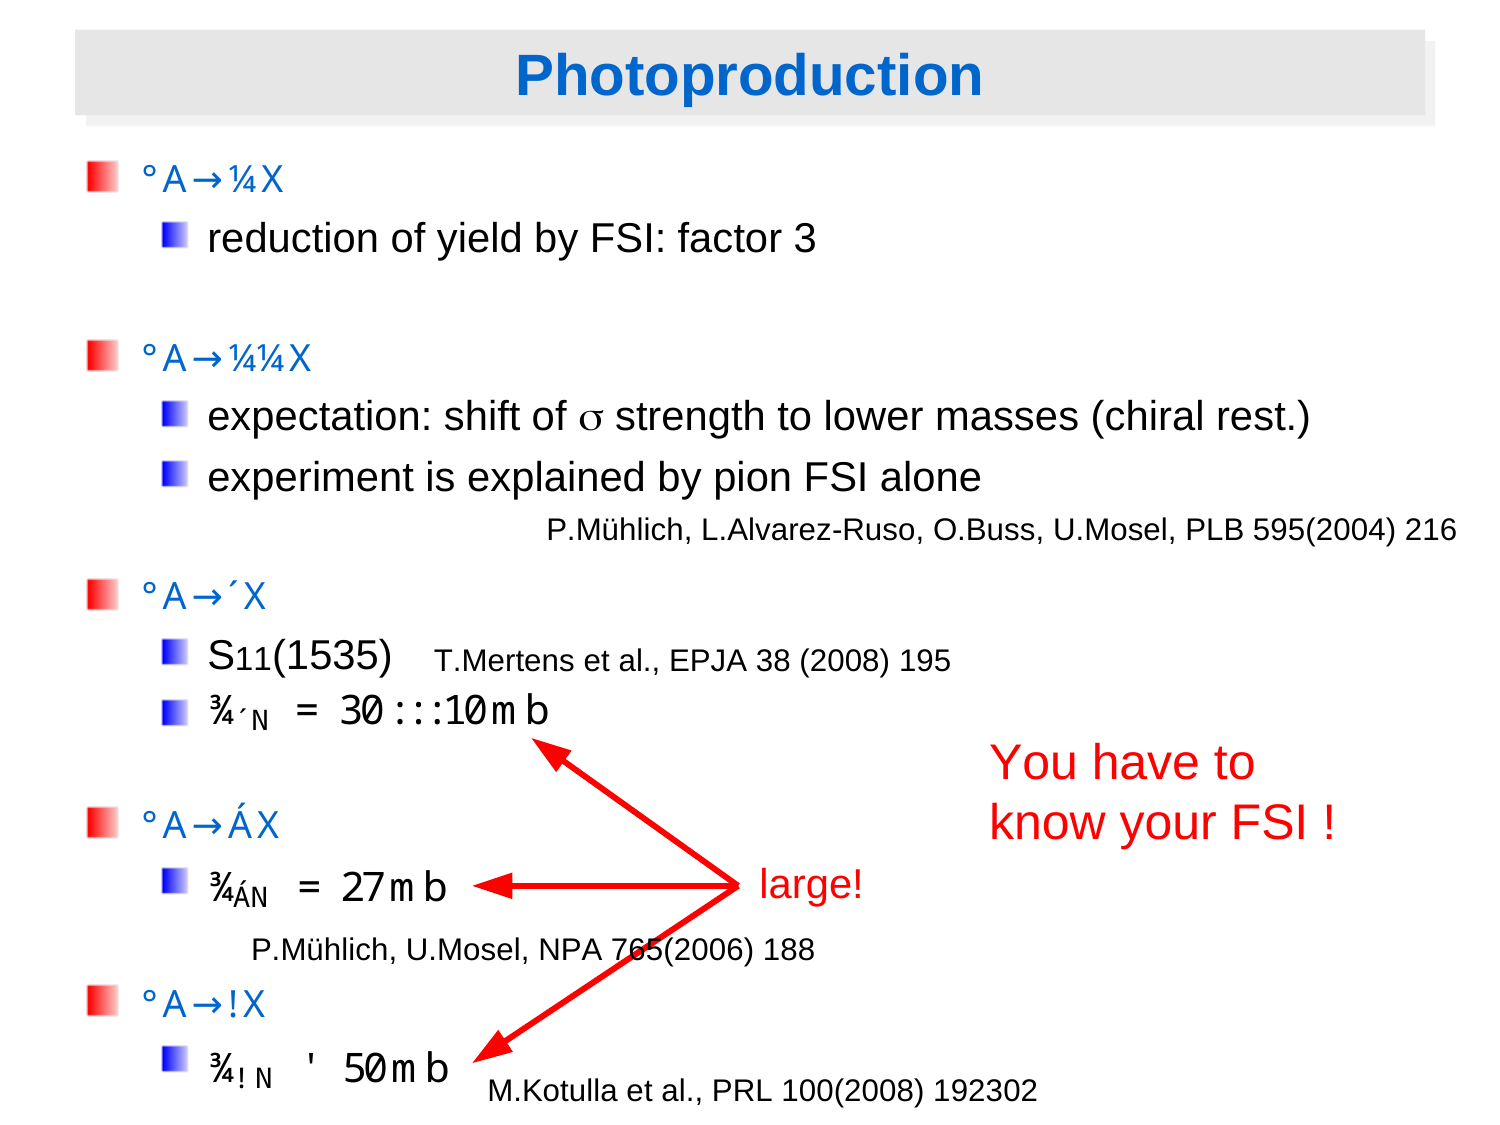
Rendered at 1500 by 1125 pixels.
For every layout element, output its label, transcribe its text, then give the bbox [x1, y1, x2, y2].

text_box P.Mühlich, U.Mosel, NPA 765(2006) 188 [236, 922, 1182, 975]
title Photoproduction [75, 29, 1426, 116]
text_box P.Mühlich, L.Alvarez-Ruso, O.Buss, U.Mosel, PLB 595(2004) 216 [531, 501, 1477, 555]
text_box You have to know your FSI ! [974, 721, 1388, 857]
picture [206, 870, 449, 916]
picture [206, 1052, 453, 1093]
text_box M.Kotulla et al., PRL 100(2008) 192302 [472, 1062, 1418, 1116]
text_box T.Mertens et al., EPJA 38 (2008) 195 [419, 632, 1365, 686]
list ° A → ¼ X reduction of yield by FSI: factor 3 ° A → ¼¼ X expectation: shift of s strength to lower masses (chiral rest.) experiment is explained by pion FSI alone ° A → ´ X S11(1535) ° A → Á X large! ° A → ! X [70, 147, 1447, 1093]
picture [206, 693, 553, 739]
